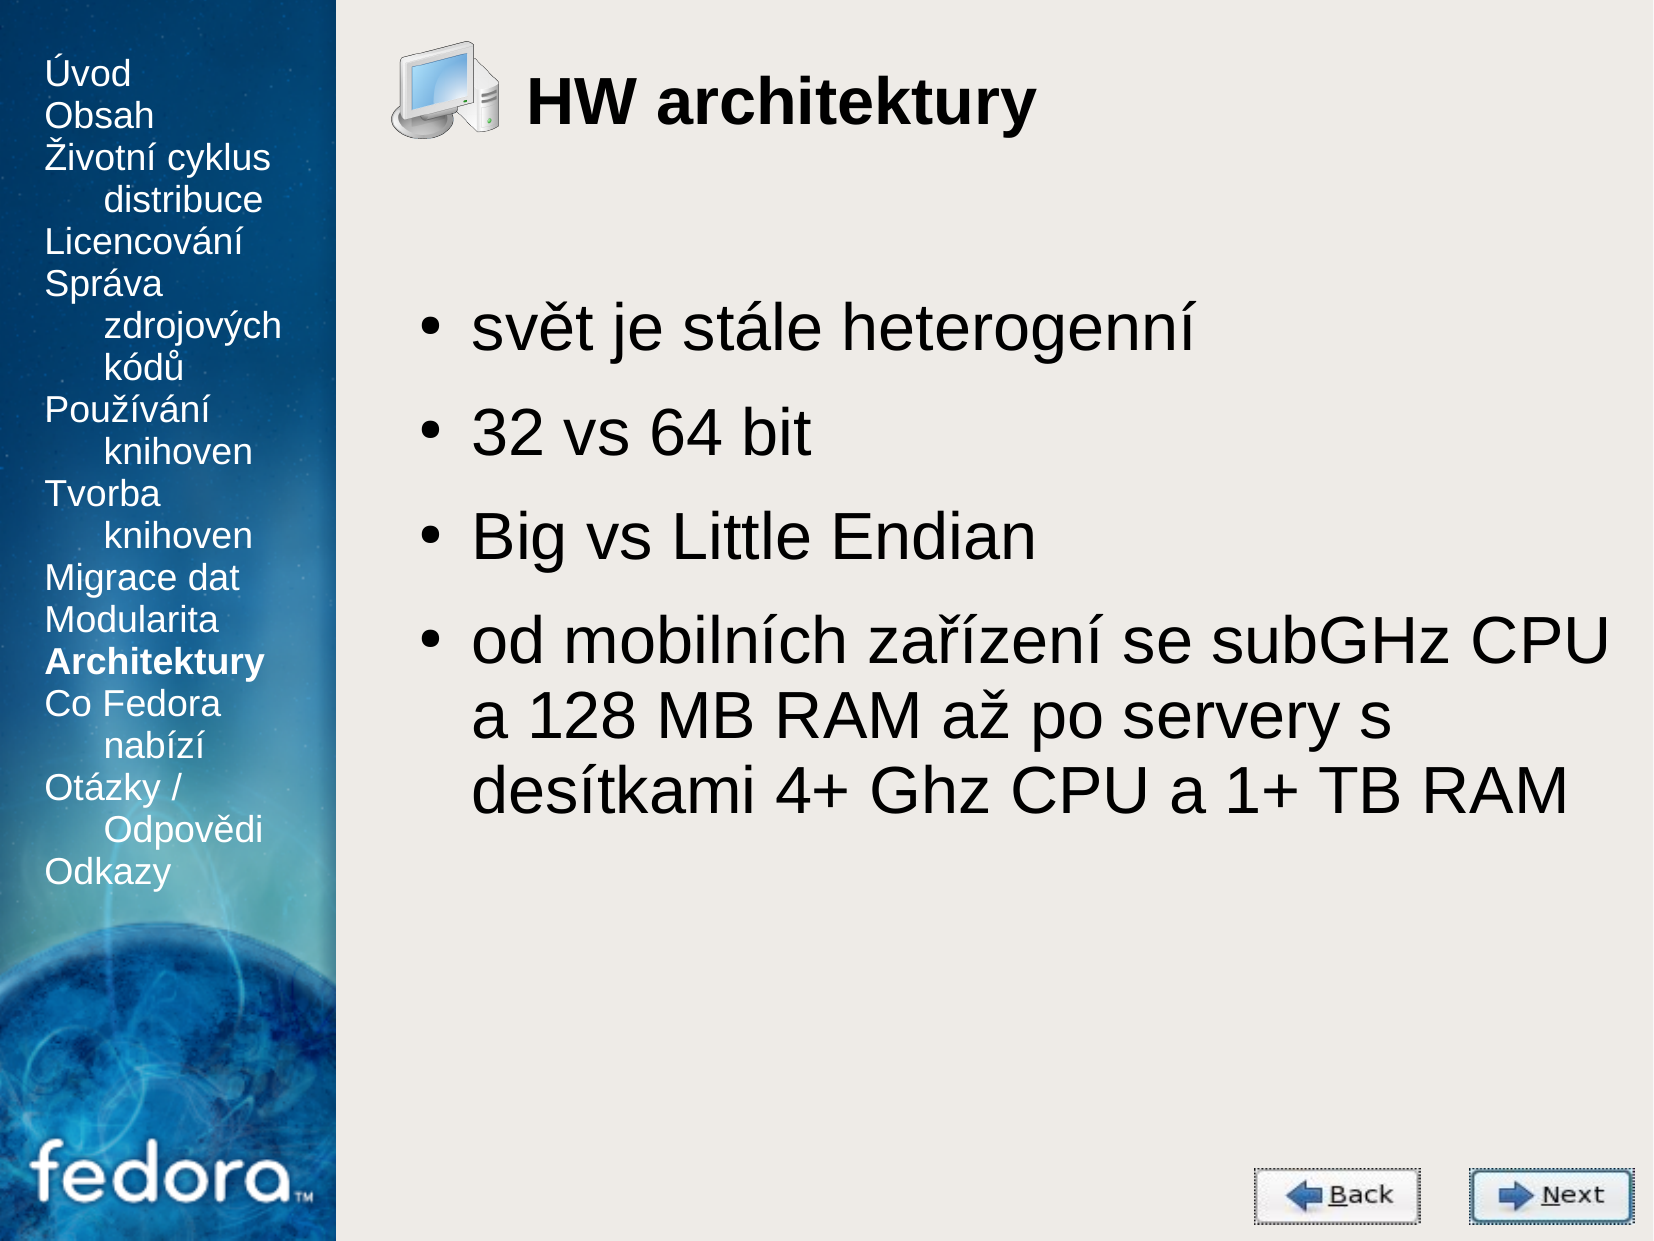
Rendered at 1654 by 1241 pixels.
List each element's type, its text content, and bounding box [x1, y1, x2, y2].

text_box HW architektury [511, 56, 1316, 147]
picture [0, 0, 1654, 1241]
text_box Úvod Obsah Životní cyklus distribuce Licencování Správa zdrojových kódů Používání knihoven Tvorba knihoven Migrace dat Modularita Architektury Co Fedora nabízí Otázky / Odpovědi Odkazy [29, 45, 327, 901]
list svět je stále heterogenní 32 vs 64 bit Big vs Little Endian od mobilních zařízení se subGHz CPU a 128 MB RAM až po servery s desítkami 4+ Ghz CPU a 1+ TB RAM [400, 290, 1617, 1094]
